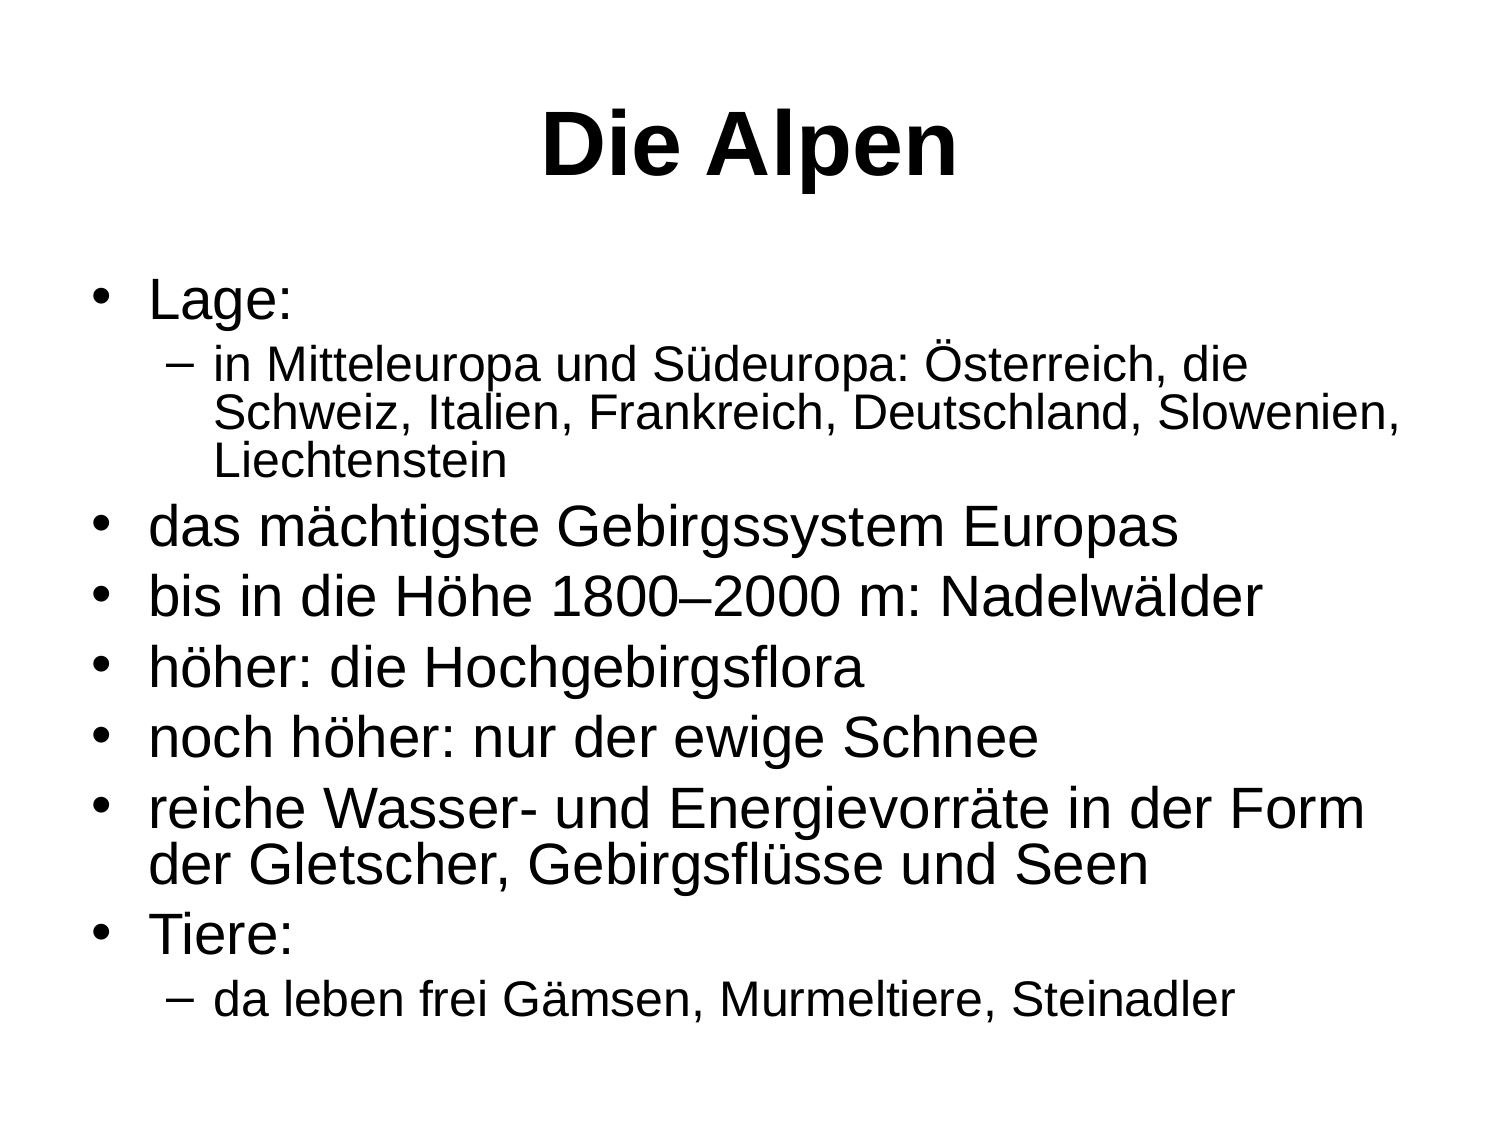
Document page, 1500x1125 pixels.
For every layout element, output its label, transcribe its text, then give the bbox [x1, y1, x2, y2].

title Die Alpen [75, 45, 1426, 233]
list Lage: in Mitteleuropa und Südeuropa: Österreich, die Schweiz, Italien, Frankreich, Deutschland, Slowenien, Liechtenstein das mächtigste Gebirgssystem Europas bis in die Höhe 1800–2000 m: Nadelwälder höher: die Hochgebirgsflora noch höher: nur der ewige Schnee reiche Wasser- und Energievorräte in der Form der Gletscher, Gebirgsflüsse und Seen Tiere: da leben frei Gämsen, Murmeltiere, Steinadler [76, 267, 1427, 1034]
